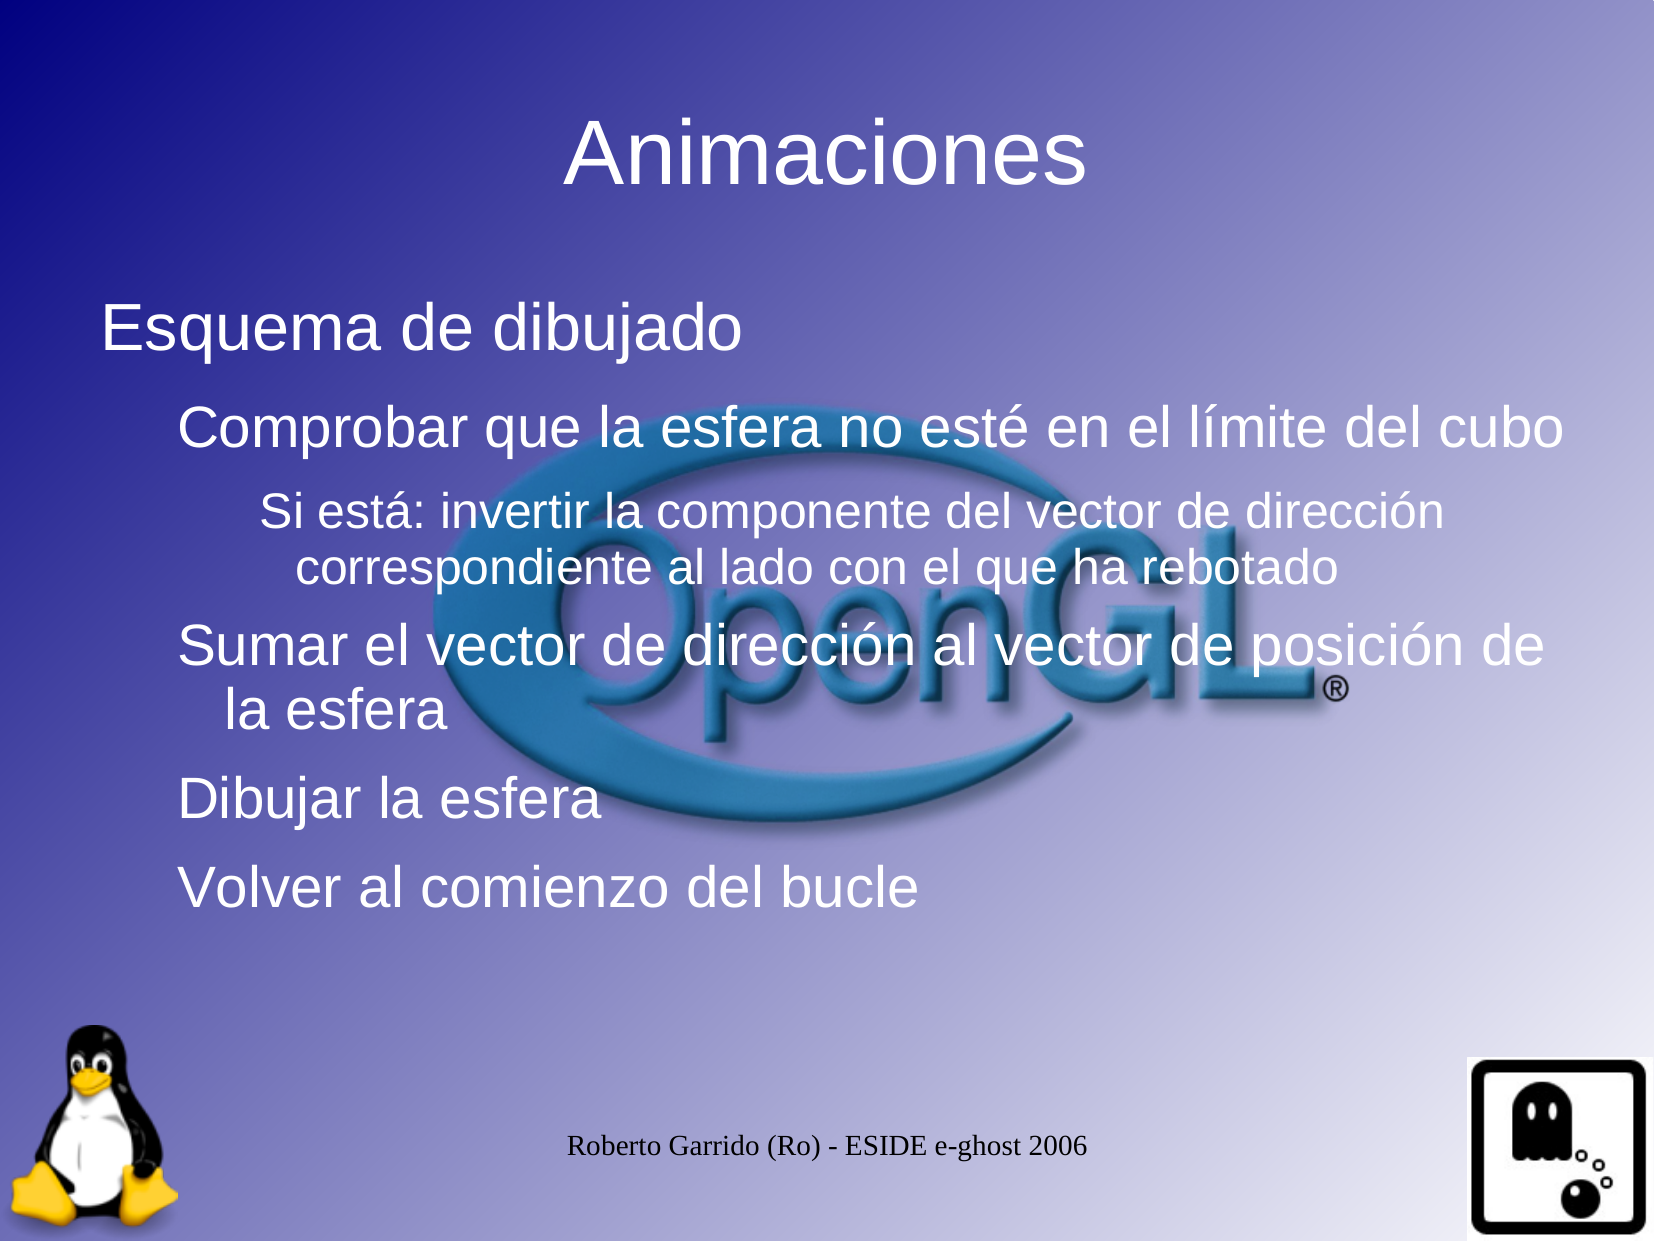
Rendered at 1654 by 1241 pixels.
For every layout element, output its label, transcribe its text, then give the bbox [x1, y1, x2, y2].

picture [1467, 1057, 1654, 1241]
title Animaciones [82, 49, 1571, 257]
picture [0, 1025, 178, 1241]
list Esquema de dibujado Comprobar que la esfera no esté en el límite del cubo Si está: invertir la componente del vector de dirección correspondiente al lado con el que ha rebotado Sumar el vector de dirección al vector de posición de la esfera Dibujar la esfera Volver al comienzo del bucle [82, 290, 1571, 1109]
